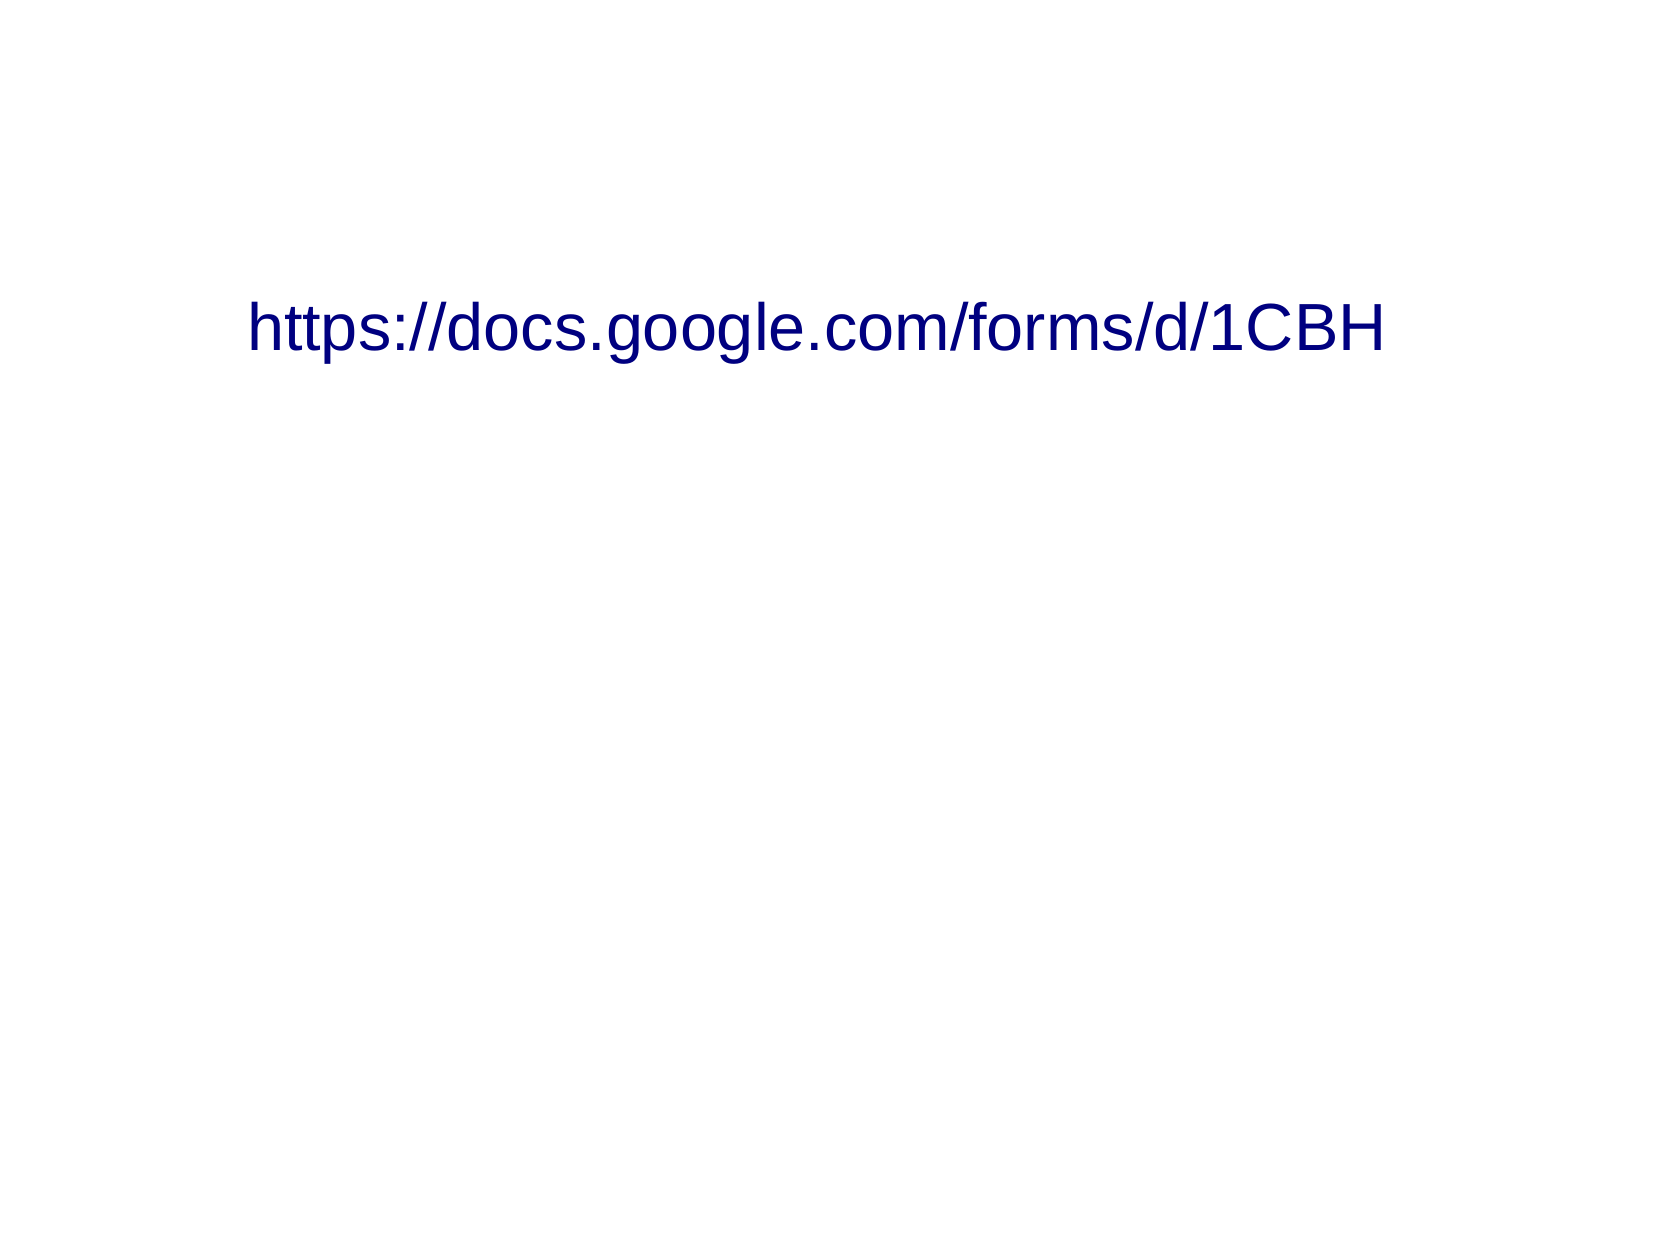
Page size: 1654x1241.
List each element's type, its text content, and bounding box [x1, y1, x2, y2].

list https://docs.google.com/forms/d/1CBH [82, 290, 1571, 1109]
